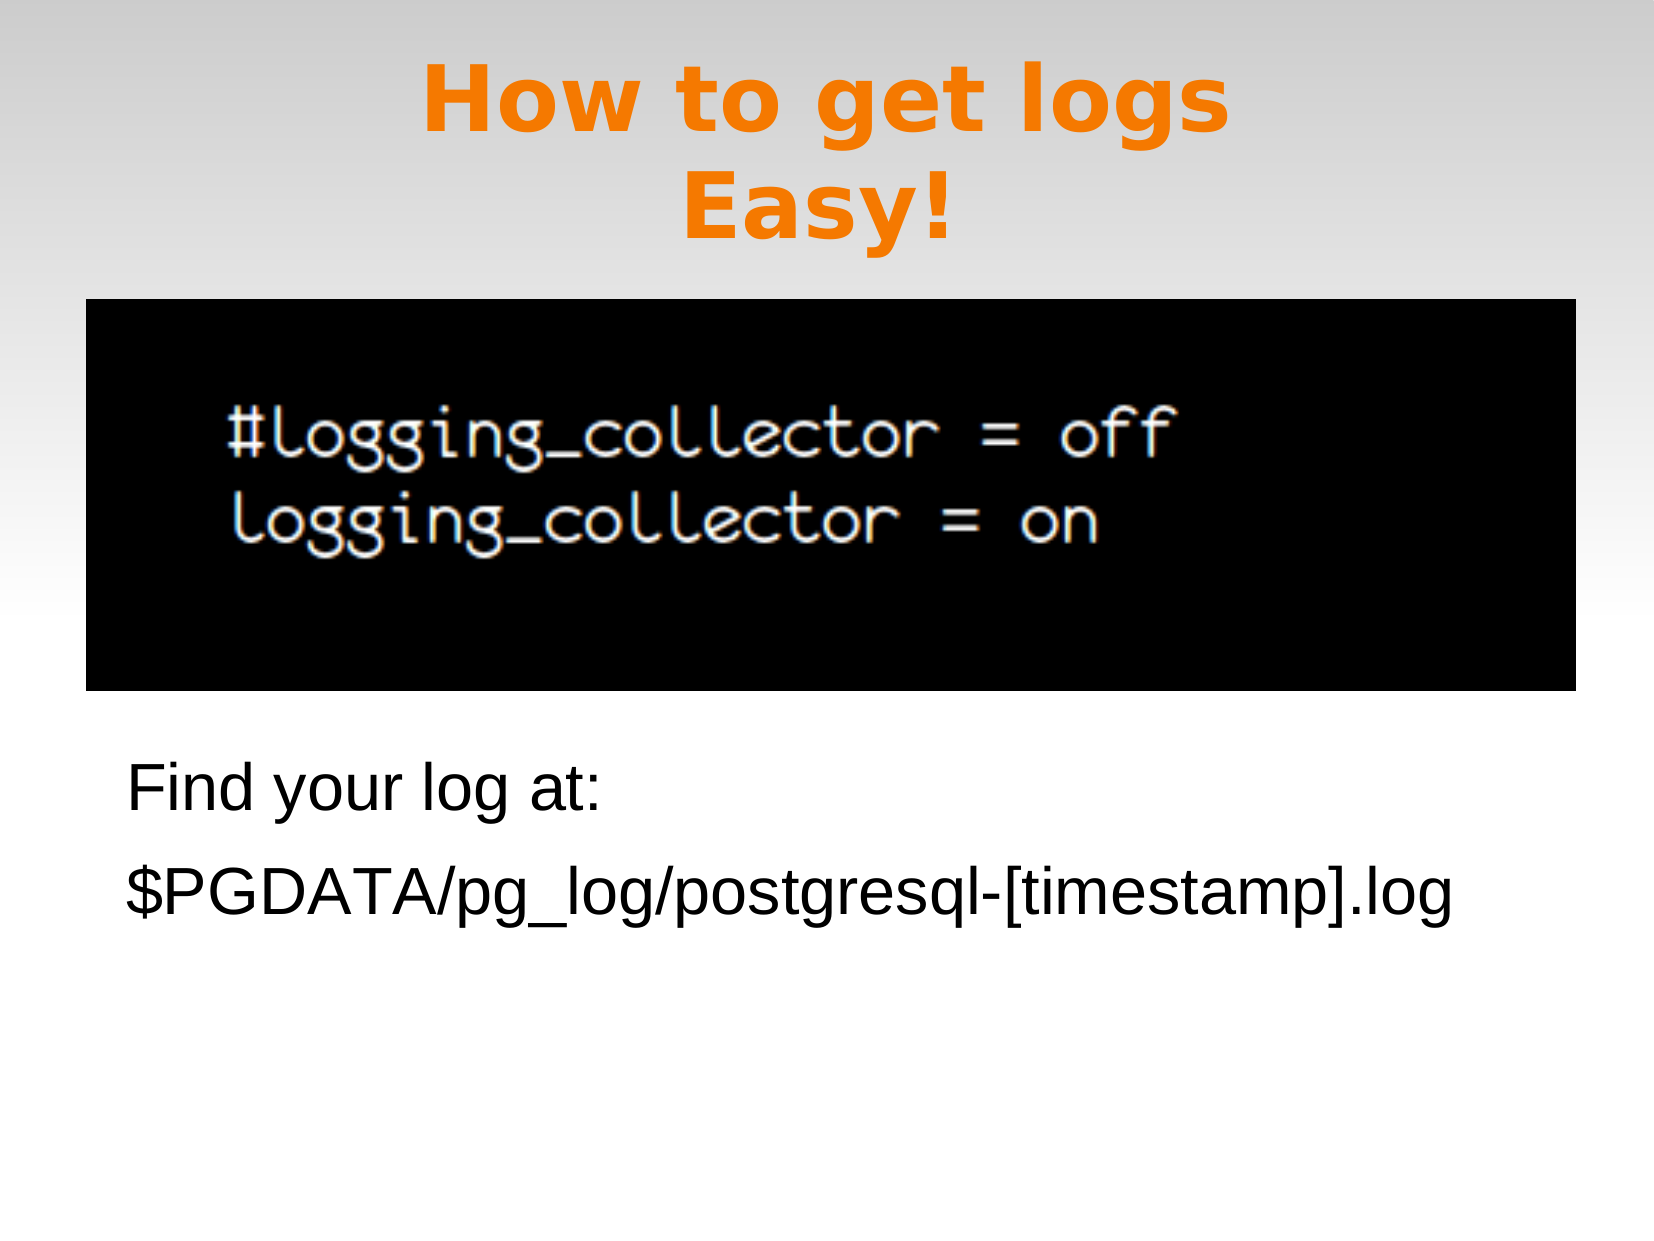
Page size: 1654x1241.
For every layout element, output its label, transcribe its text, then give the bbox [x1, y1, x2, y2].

title How to get logs Easy! [82, 45, 1571, 261]
list Find your log at: $PGDATA/pg_log/postgresql-[timestamp].log [37, 750, 1564, 1034]
picture [86, 299, 1576, 691]
